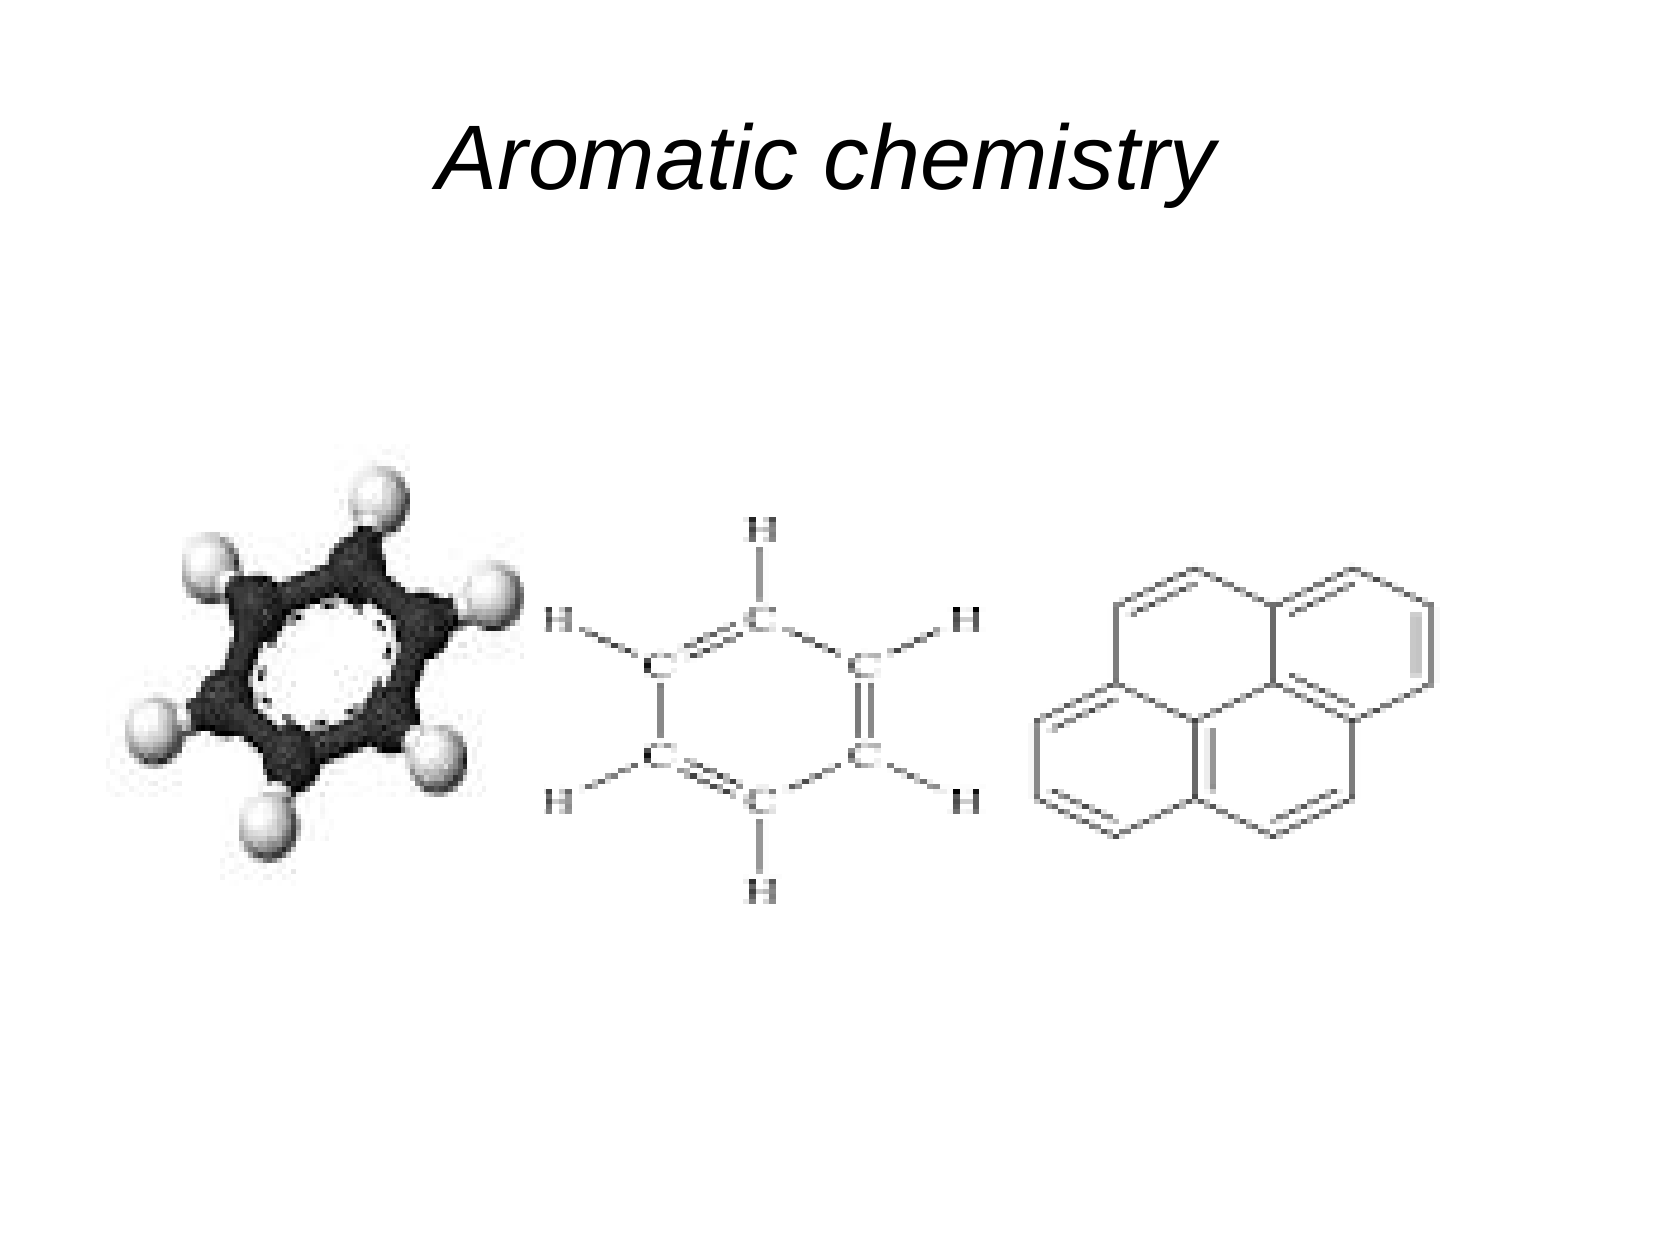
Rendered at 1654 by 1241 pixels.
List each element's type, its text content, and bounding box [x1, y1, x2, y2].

title Aromatic chemistry [82, 49, 1571, 257]
picture [106, 444, 1477, 910]
